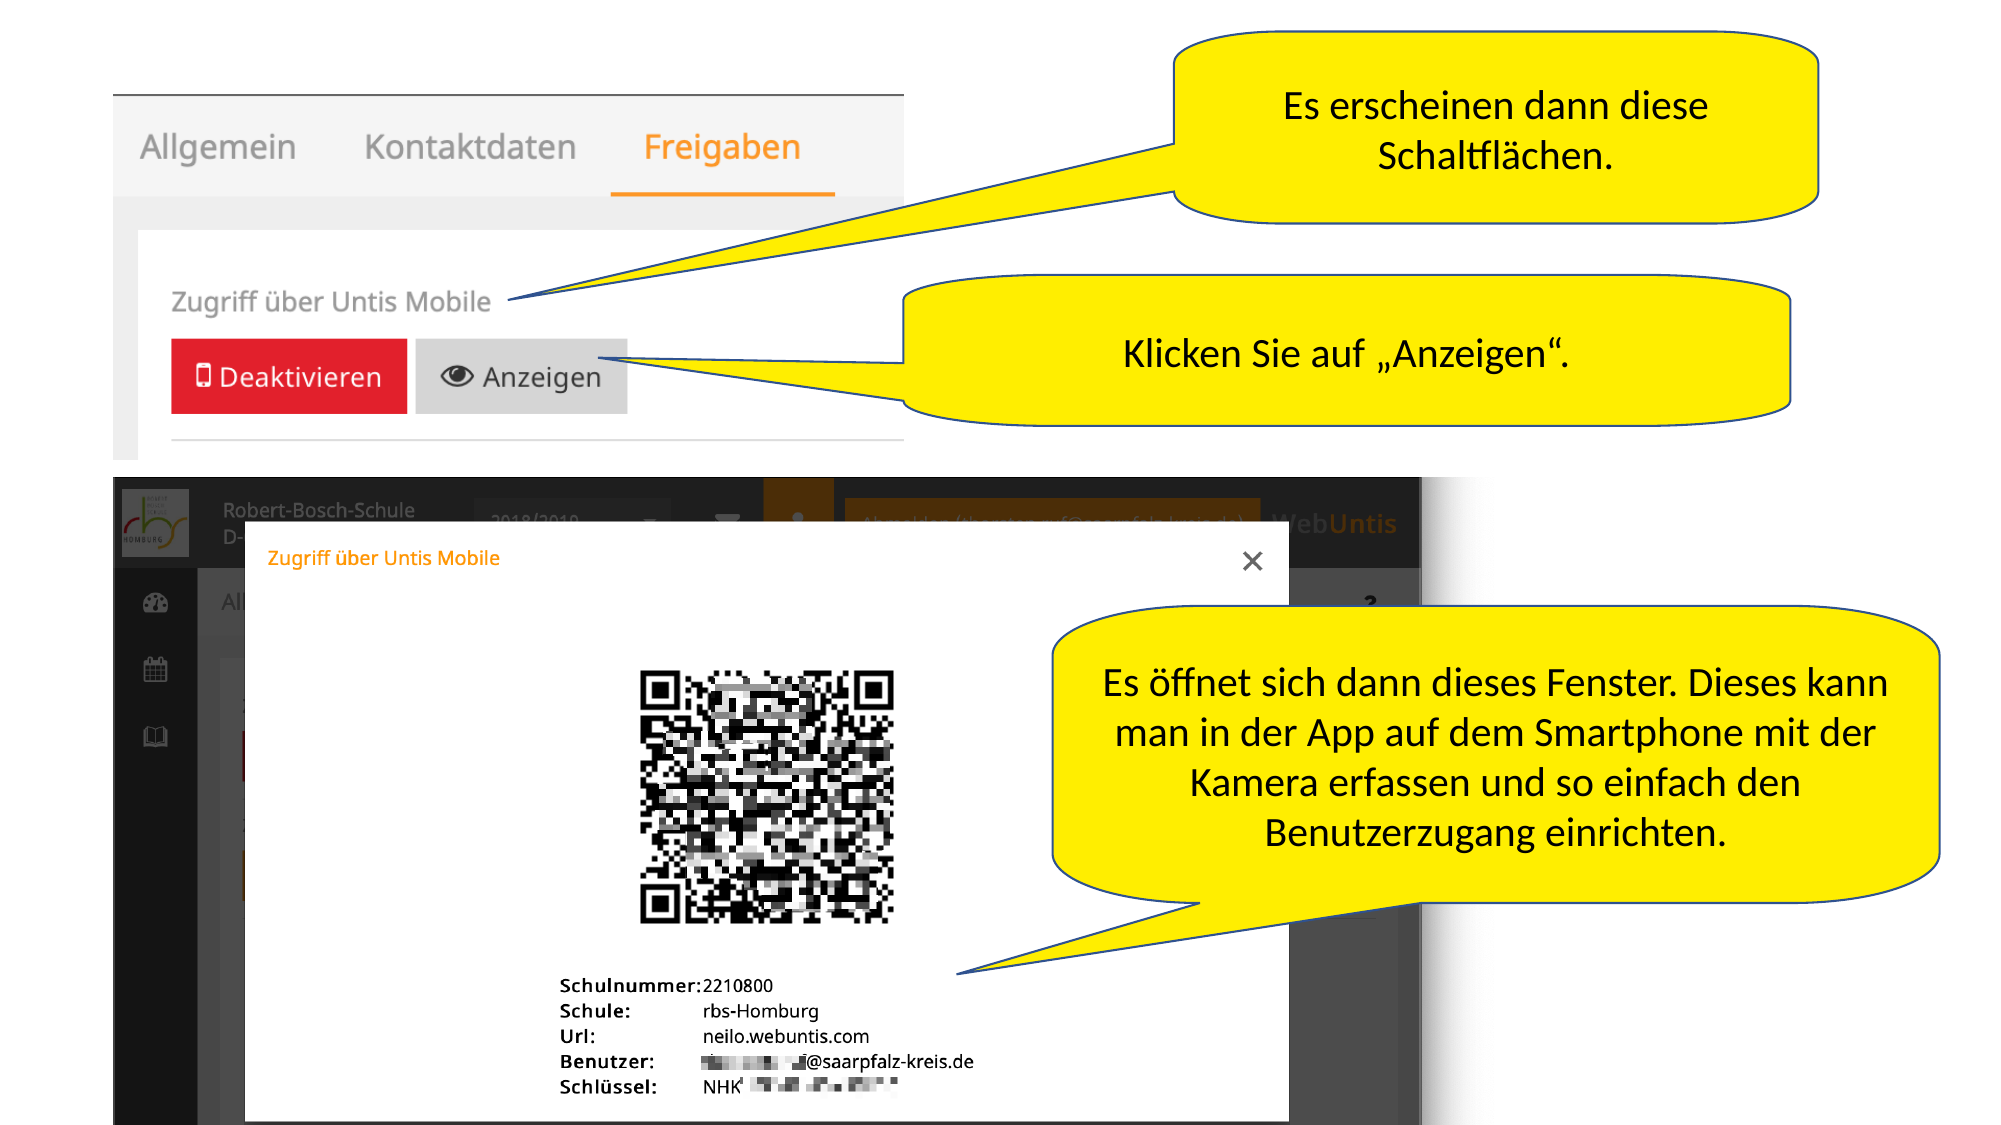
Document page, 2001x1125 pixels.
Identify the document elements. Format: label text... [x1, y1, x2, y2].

text_box Es erscheinen dann diese Schaltflächen. [507, 31, 1819, 300]
picture [113, 477, 1499, 1125]
picture [113, 94, 904, 460]
text_box Es öffnet sich dann dieses Fenster. Dieses kann man in der App auf dem Smartphone mit der Kamera erfassen und so einfach den Benutzerzugang einrichten. [956, 605, 1940, 975]
text_box Klicken Sie auf „Anzeigen“. [597, 274, 1791, 426]
